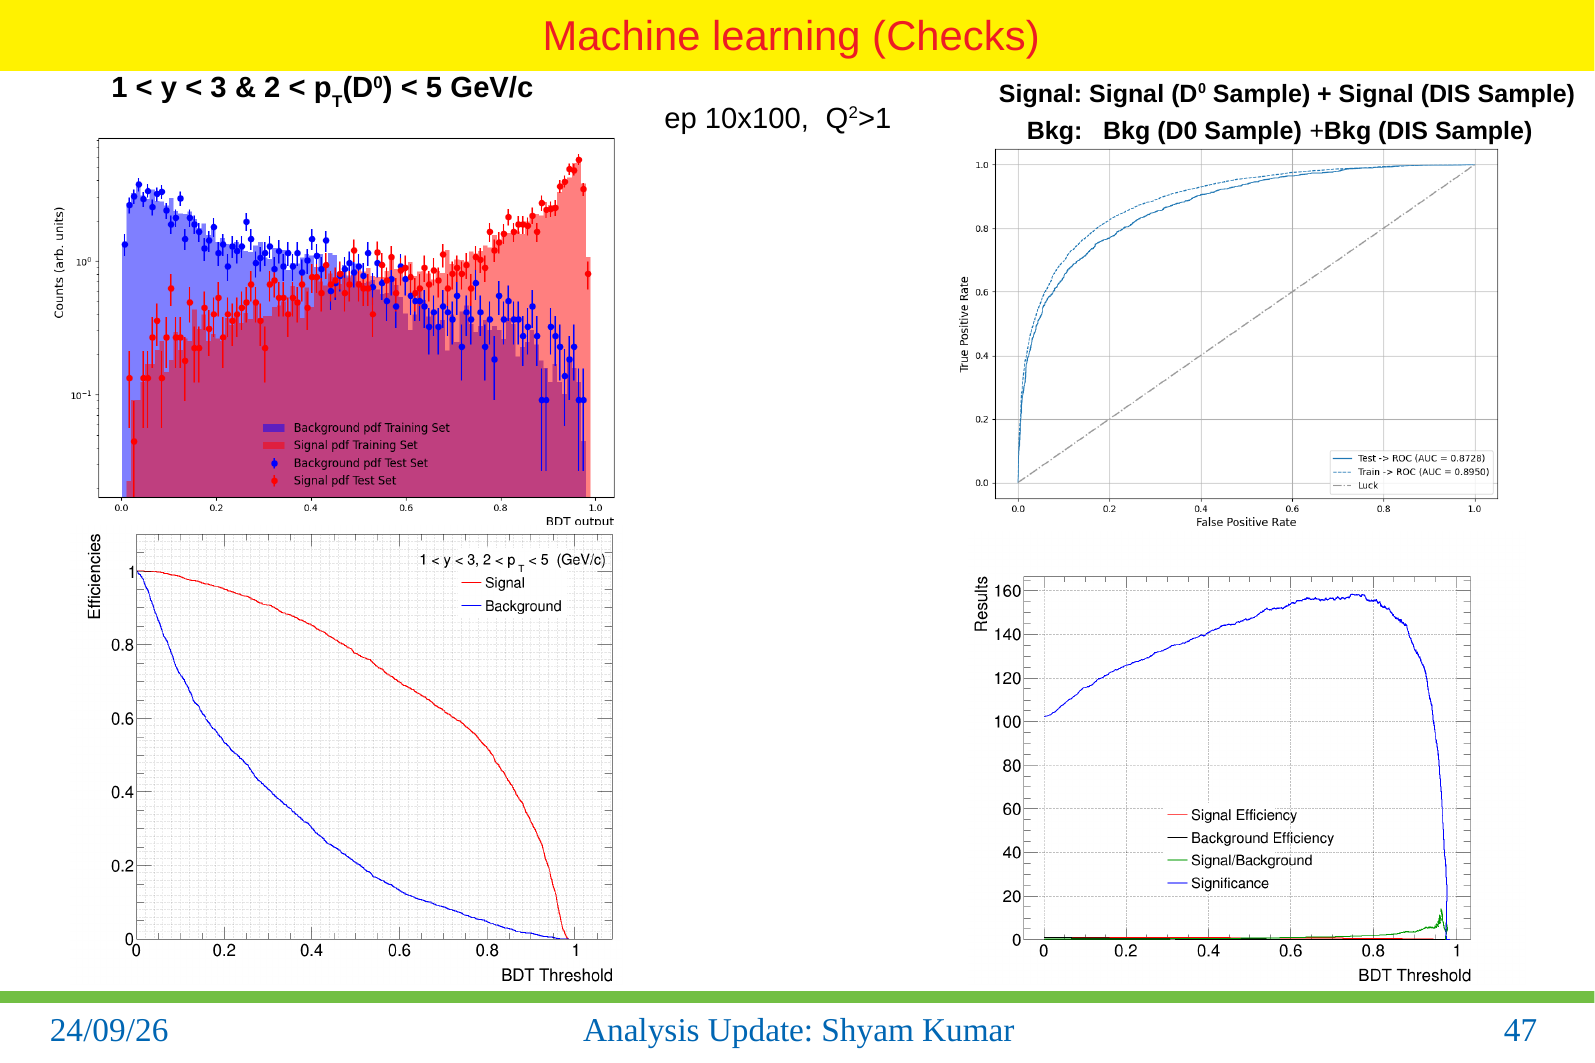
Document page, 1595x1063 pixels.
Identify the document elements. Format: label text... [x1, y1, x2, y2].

picture [914, 284, 1562, 985]
title Machine learning (Checks) [0, 0, 1595, 71]
text_box Signal: Signal (D0 Sample) + Signal (DIS Sample) Bkg: Bkg (D0 Sample) +Bkg (DIS Sample) [850, 72, 1595, 284]
text_box 1 < y < 3 & 2 < pT(D0) < 5 GeV/c [96, 64, 567, 130]
text_box ep 10x100, Q2>1 [649, 94, 1052, 236]
picture [15, 82, 680, 985]
